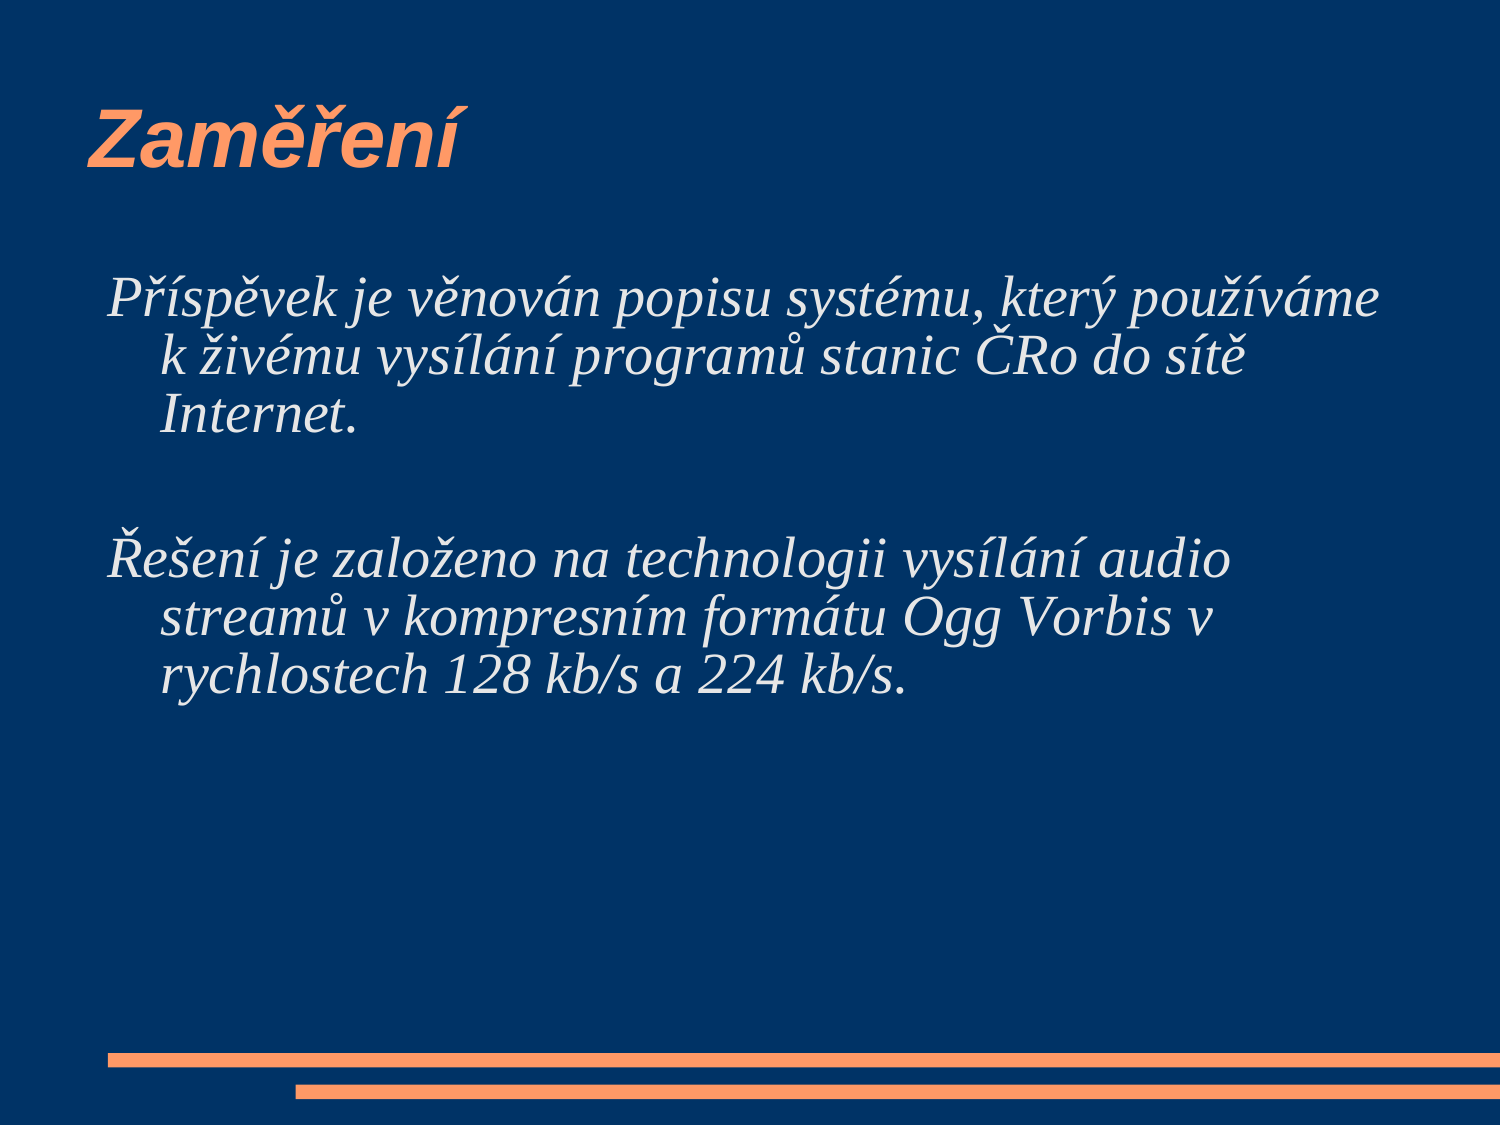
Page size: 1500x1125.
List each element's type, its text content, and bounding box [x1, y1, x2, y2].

title Zaměření [75, 45, 1426, 233]
list Příspěvek je věnován popisu systému, který používáme k živému vysílání programů stanic ČRo do sítě Internet. Řešení je založeno na technologii vysílání audio streamů v kompresním formátu Ogg Vorbis v rychlostech 128 kb/s a 224 kb/s. [75, 262, 1426, 1006]
